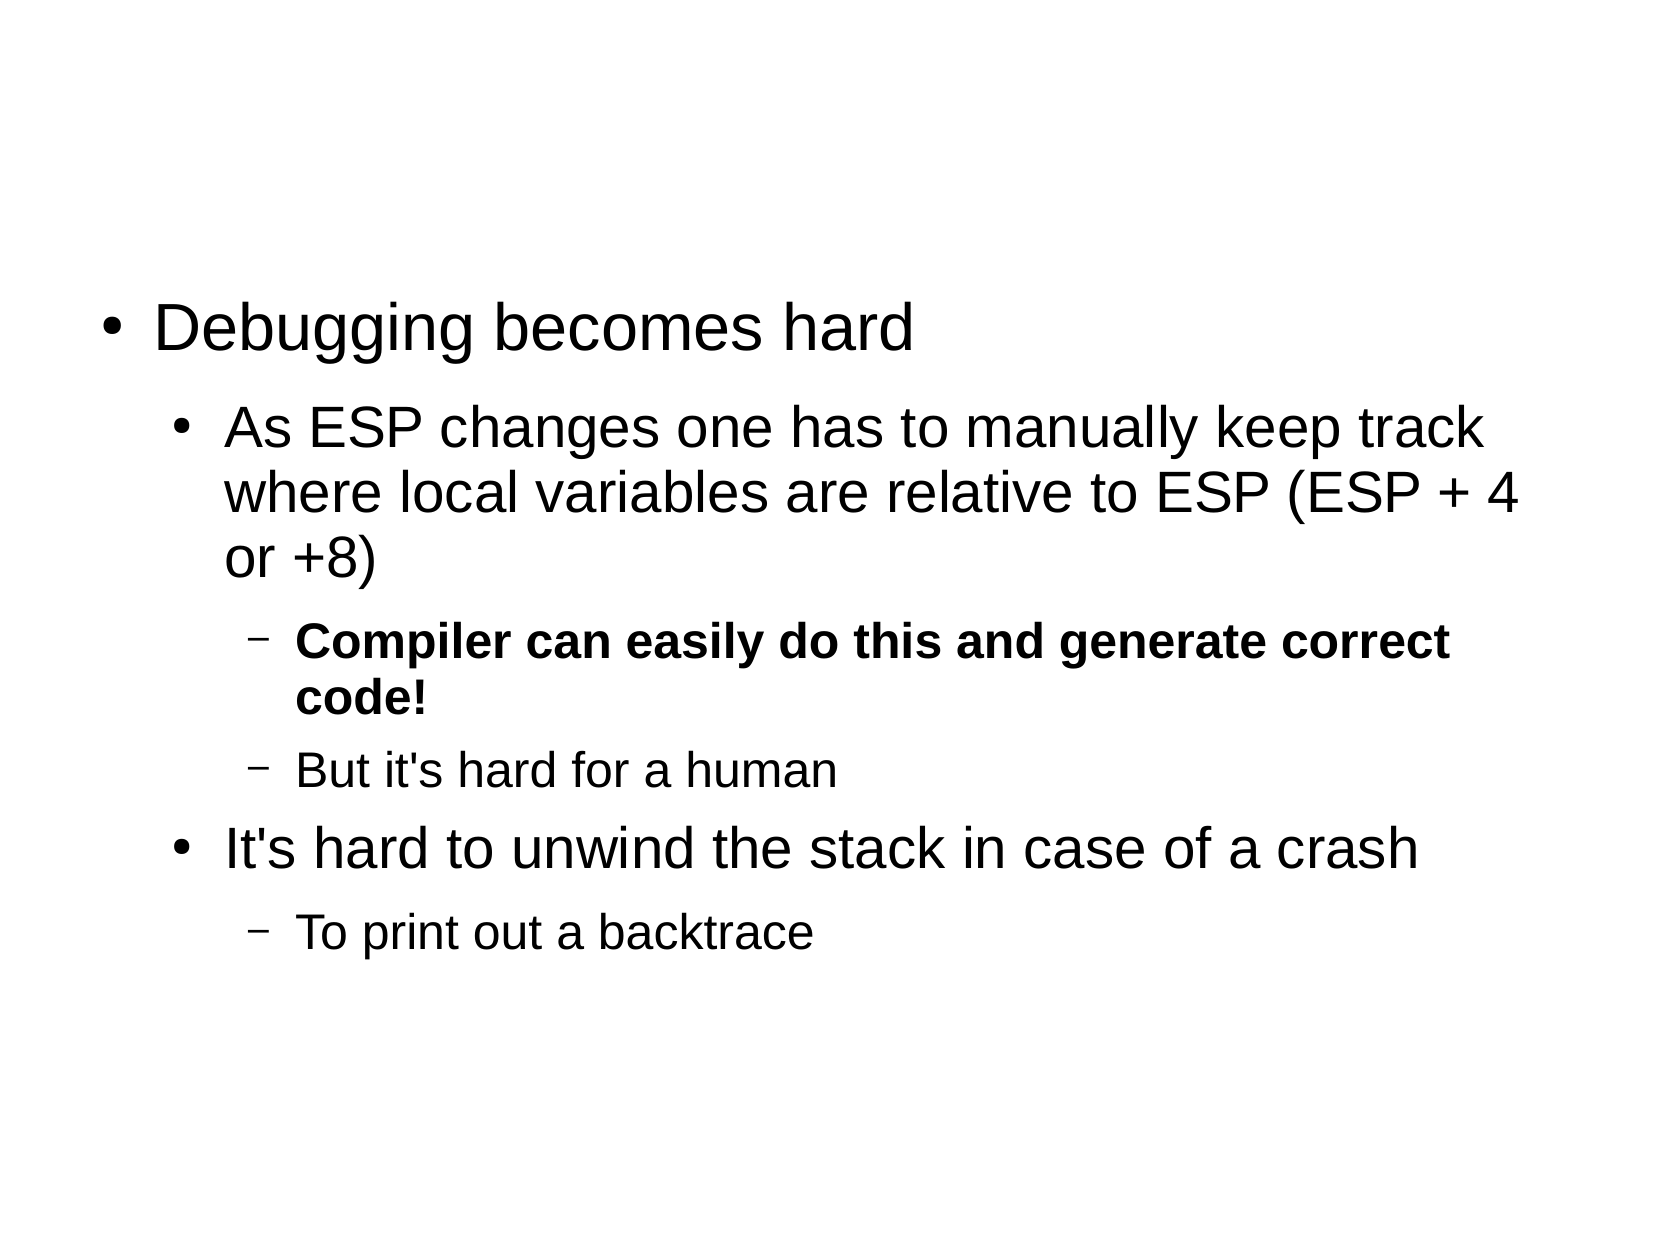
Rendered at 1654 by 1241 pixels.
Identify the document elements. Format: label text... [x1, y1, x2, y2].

list Debugging becomes hard As ESP changes one has to manually keep track where local variables are relative to ESP (ESP + 4 or +8) Compiler can easily do this and generate correct code! But it's hard for a human It's hard to unwind the stack in case of a crash To print out a backtrace [82, 290, 1571, 1010]
